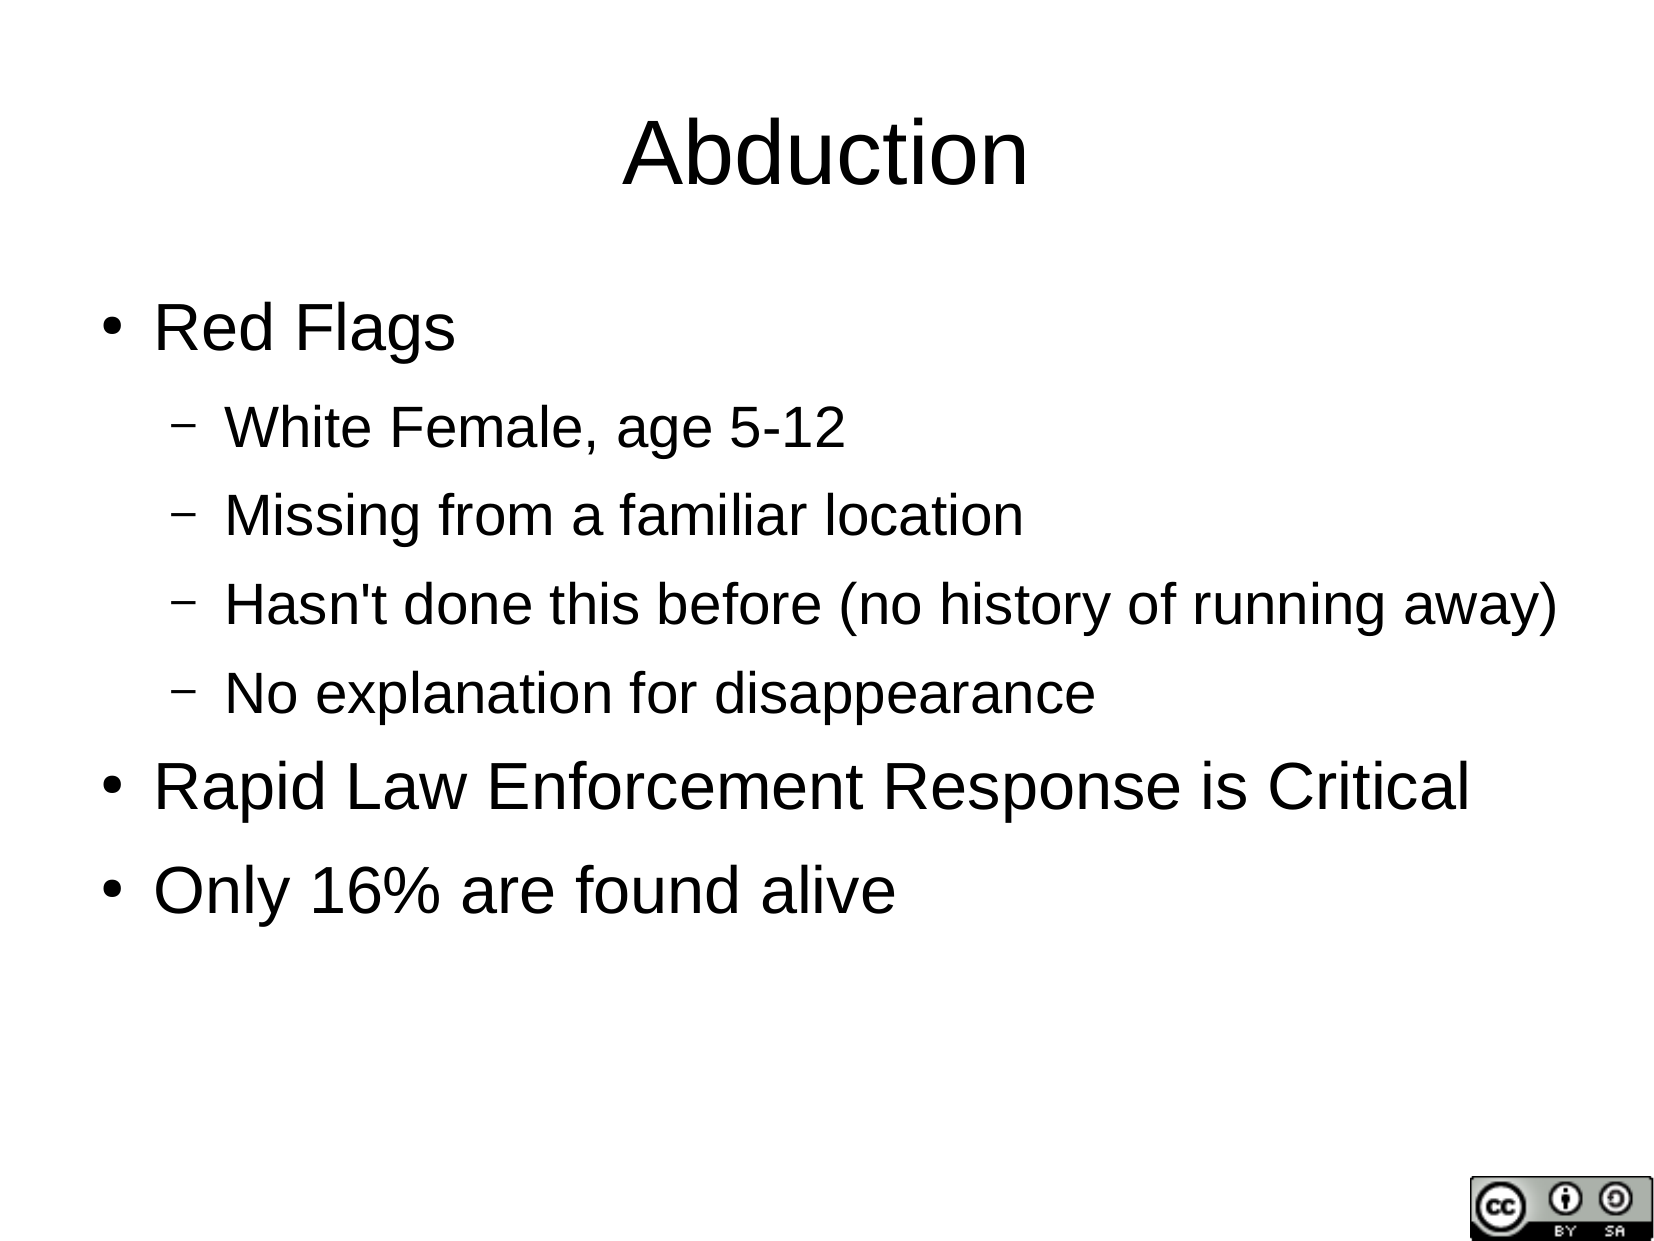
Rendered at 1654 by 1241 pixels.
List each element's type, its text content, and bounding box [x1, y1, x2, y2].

title Abduction [82, 49, 1571, 257]
list Red Flags White Female, age 5-12 Missing from a familiar location Hasn't done this before (no history of running away) No explanation for disappearance Rapid Law Enforcement Response is Critical Only 16% are found alive [82, 290, 1571, 1010]
picture [1470, 1176, 1654, 1241]
